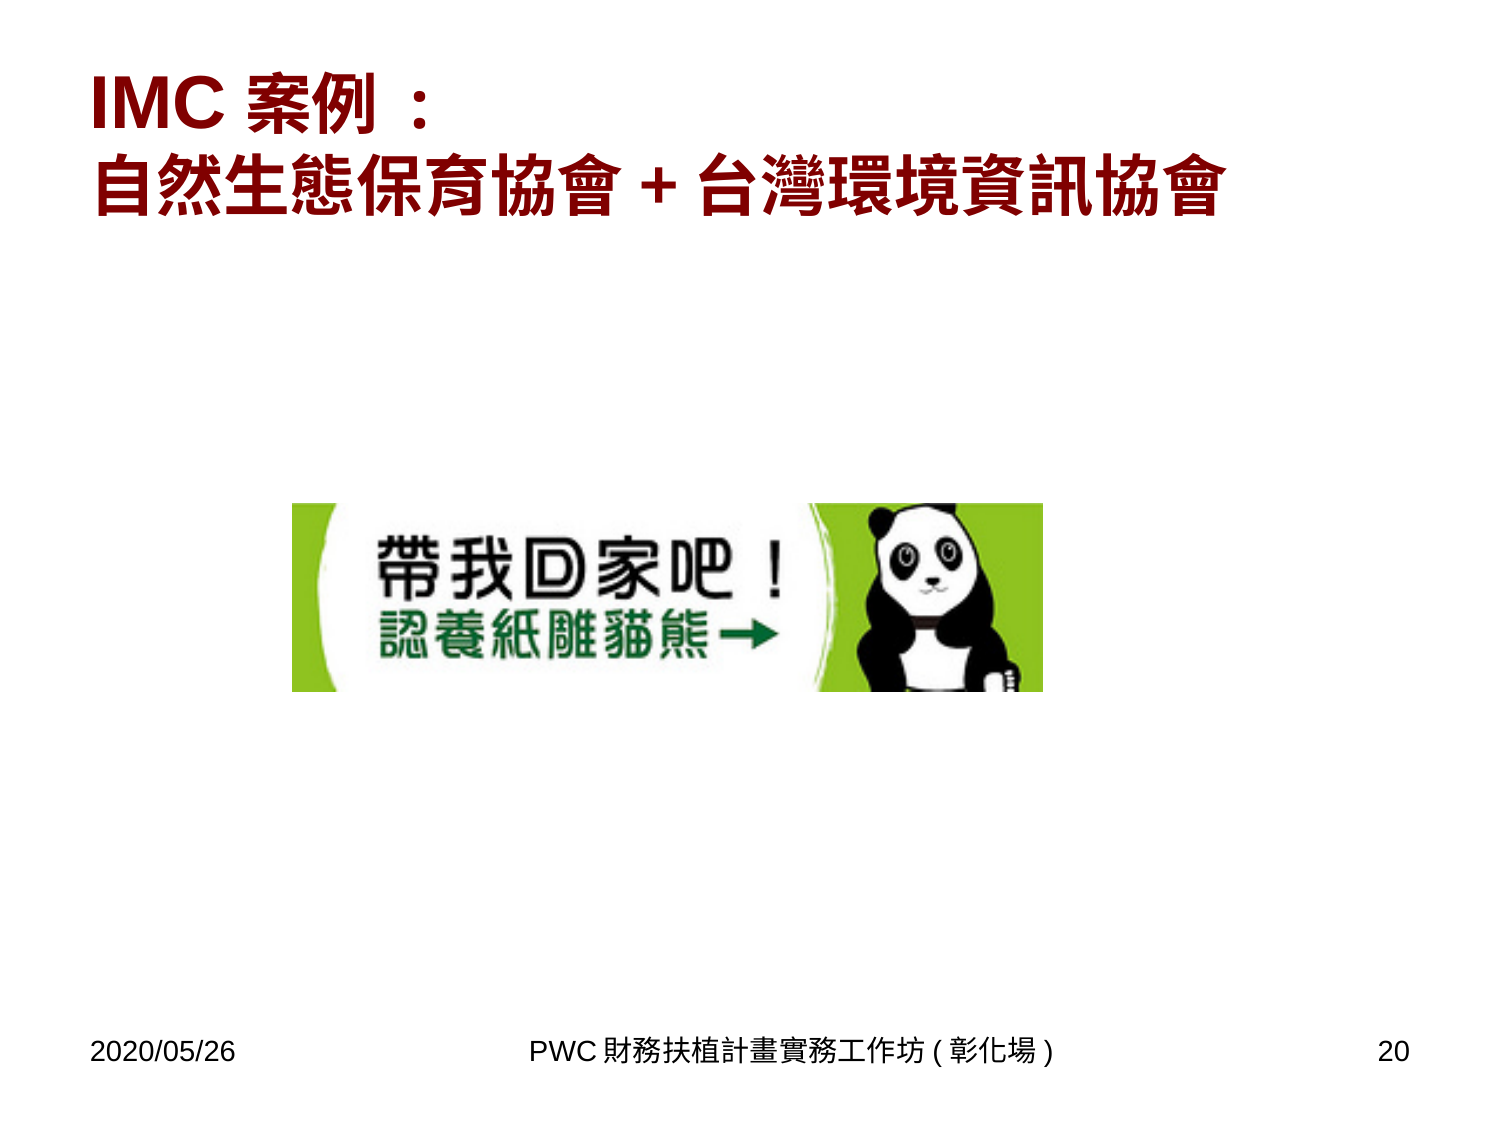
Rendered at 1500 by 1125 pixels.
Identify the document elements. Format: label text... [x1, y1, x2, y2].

text_box <編號> [1074, 1024, 1426, 1103]
text_box IMC案例 : 自然生態保育協會+台灣環境資訊協會 [75, 45, 1426, 233]
picture [292, 503, 1043, 692]
text_box PWC財務扶植計畫實務工作坊(彰化場) [512, 1024, 1074, 1103]
text_box 2020/05/26 [74, 1024, 426, 1103]
